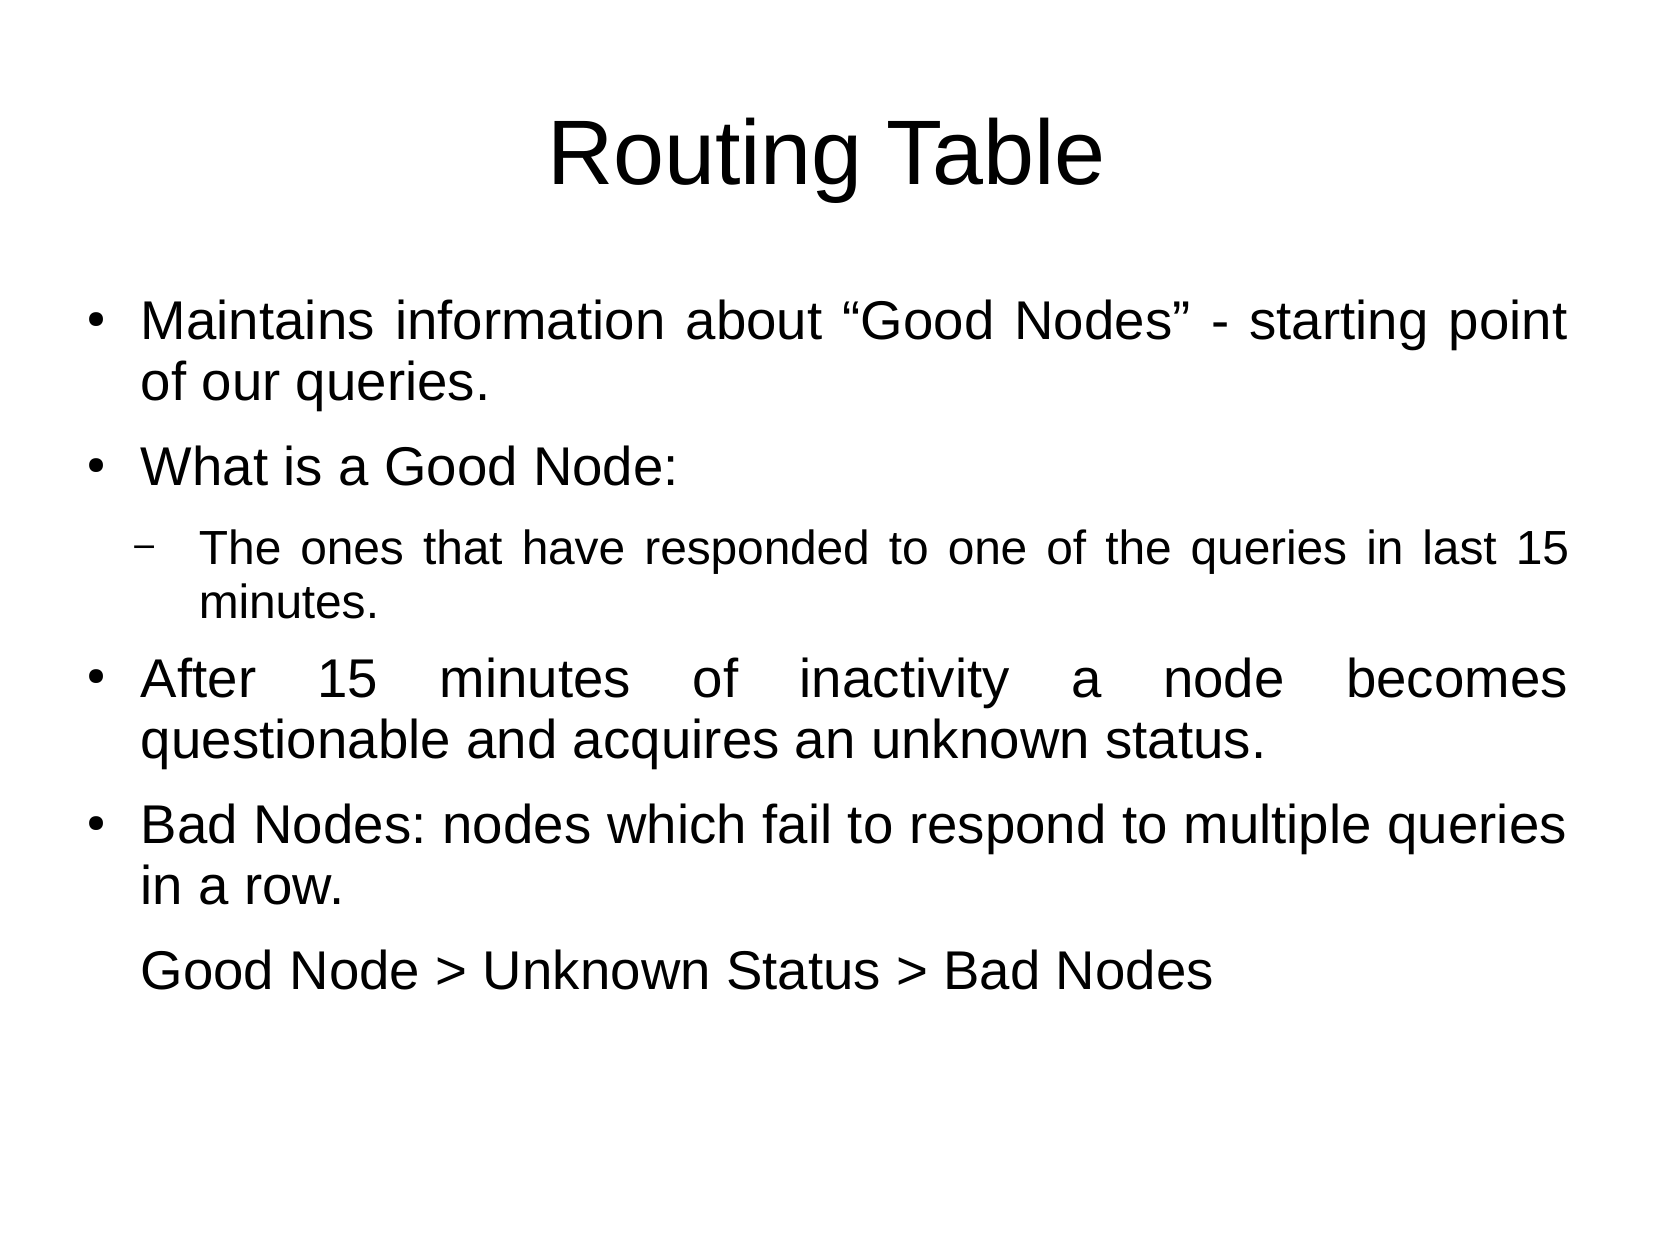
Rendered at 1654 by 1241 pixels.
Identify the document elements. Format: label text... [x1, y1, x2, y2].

list Maintains information about “Good Nodes” - starting point of our queries. What is a Good Node: The ones that have responded to one of the queries in last 15 minutes. After 15 minutes of inactivity a node becomes questionable and acquires an unknown status. Bad Nodes: nodes which fail to respond to multiple queries in a row. Good Node > Unknown Status > Bad Nodes [82, 290, 1571, 1010]
title Routing Table [82, 49, 1571, 257]
